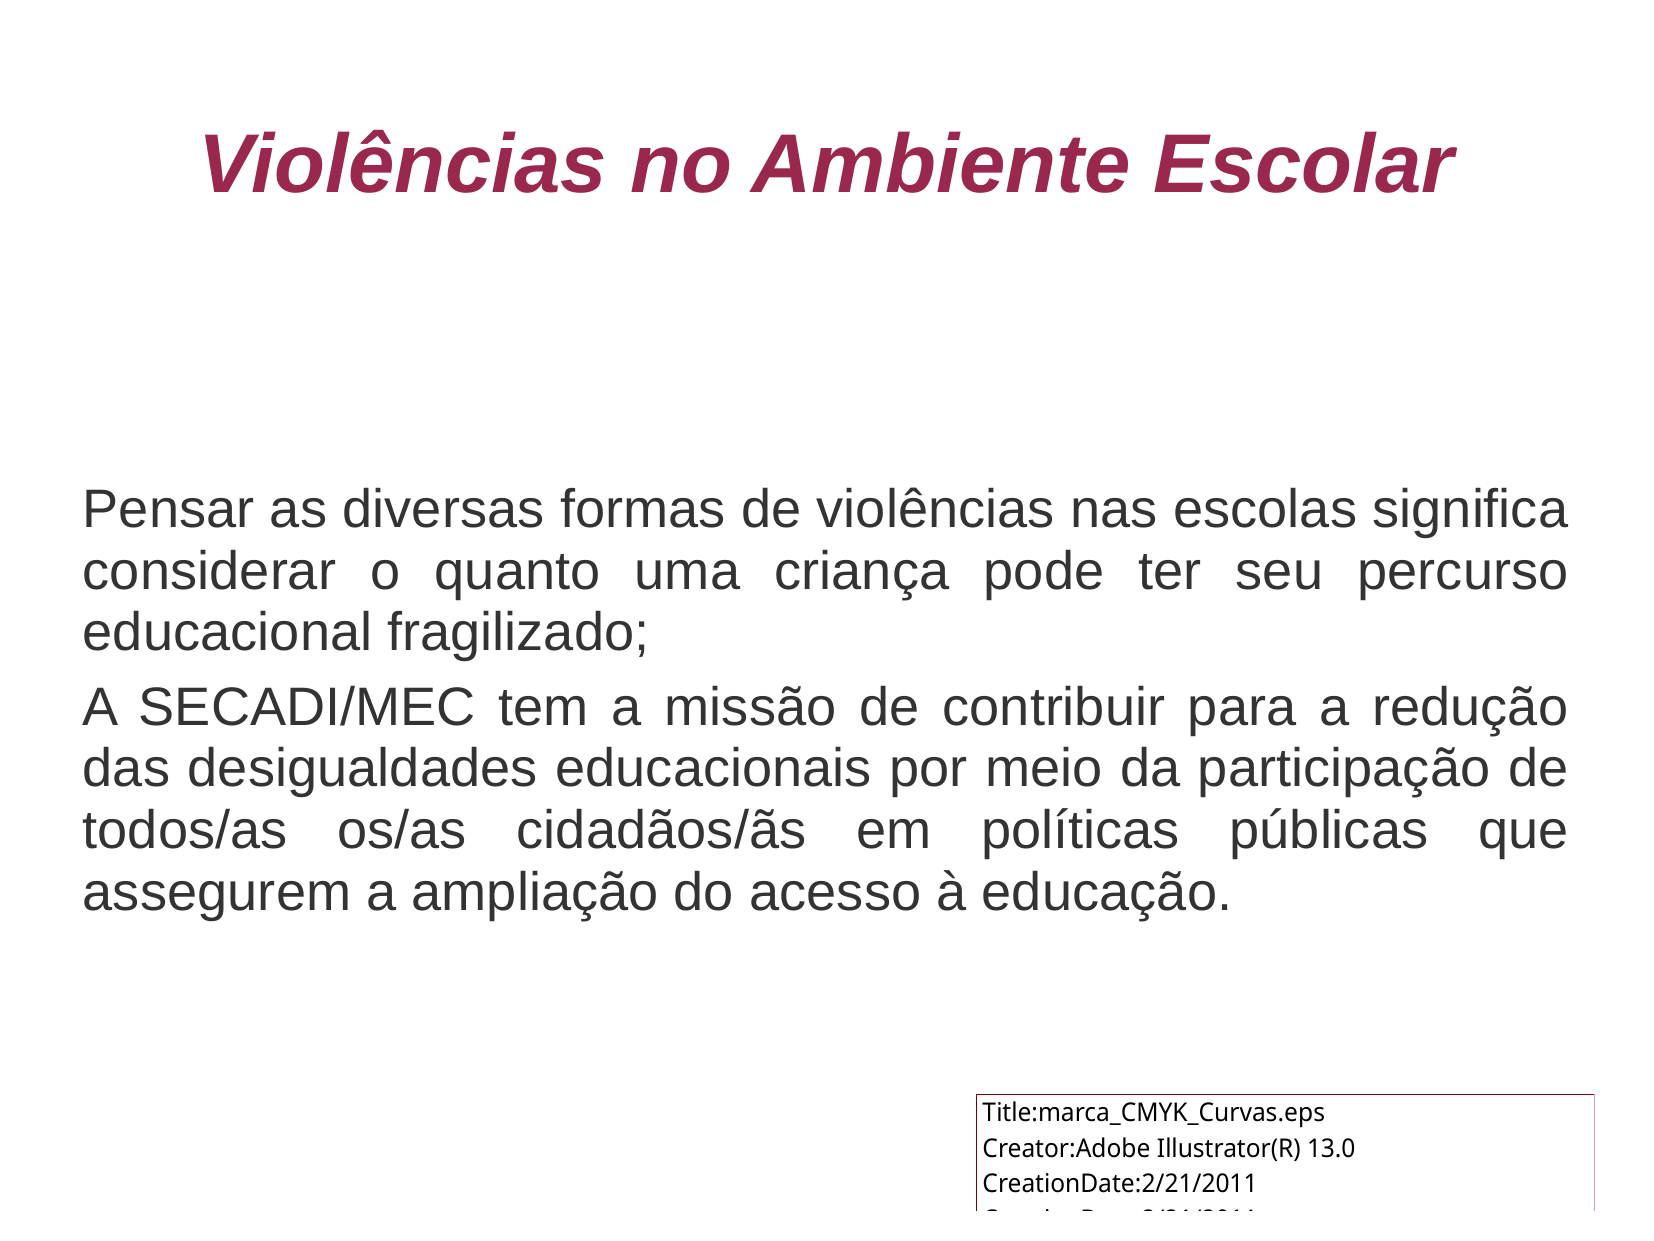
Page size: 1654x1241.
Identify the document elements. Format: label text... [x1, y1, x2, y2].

subtitle Pensar as diversas formas de violências nas escolas significa considerar o quanto uma criança pode ter seu percurso educacional fragilizado; A SECADI/MEC tem a missão de contribuir para a redução das desigualdades educacionais por meio da participação de todos/as os/as cidadãos/ãs em políticas públicas que assegurem a ampliação do acesso à educação. [82, 290, 1571, 1109]
title Violências no Ambiente Escolar [88, 0, 1565, 290]
